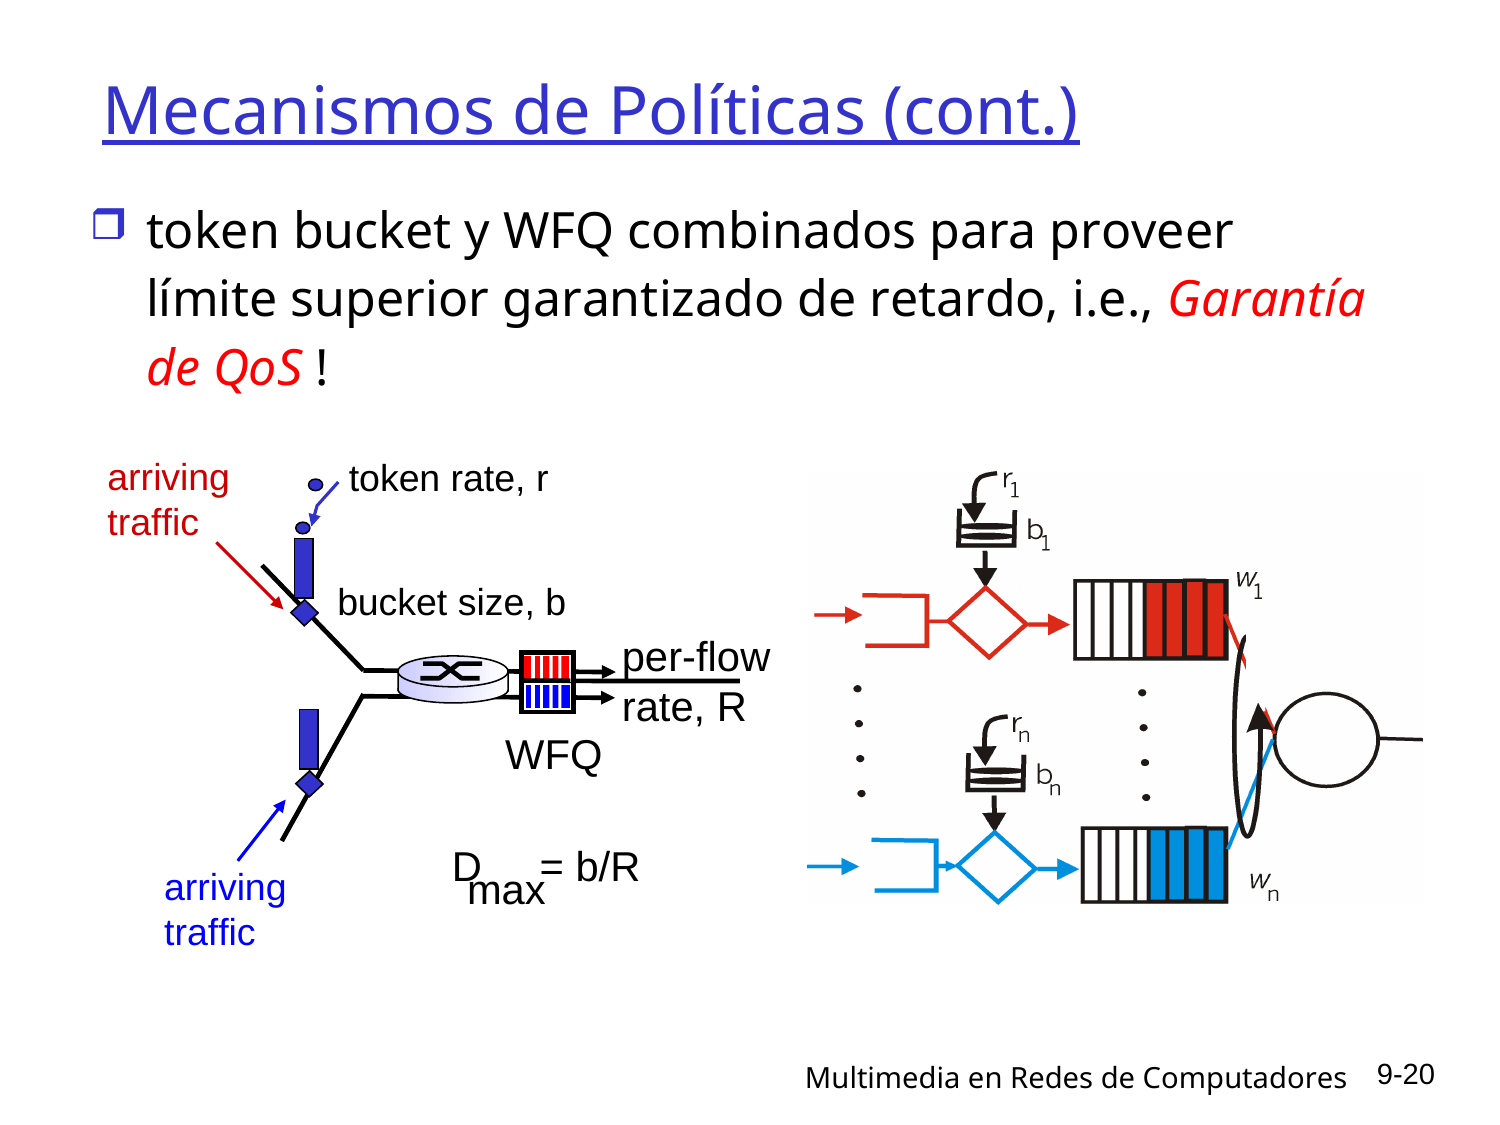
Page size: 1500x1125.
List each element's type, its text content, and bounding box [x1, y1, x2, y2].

title Mecanismos de Políticas (cont.) [87, 37, 1363, 181]
text_box [299, 709, 318, 769]
text_box [562, 655, 571, 678]
text_box [553, 655, 558, 678]
text_box [295, 522, 310, 534]
text_box [294, 538, 313, 598]
text_box [553, 683, 558, 710]
text_box [290, 599, 319, 626]
list token bucket y WFQ combinados para proveer límite superior garantizado de retardo, i.e., Garantía de QoS ! [75, 187, 1391, 513]
text_box [535, 683, 540, 710]
text_box [543, 655, 549, 678]
text_box [524, 655, 531, 678]
text_box [398, 655, 508, 703]
text_box [543, 683, 549, 710]
text_box token rate, r [333, 446, 564, 507]
text_box bucket size, b [322, 570, 582, 631]
text_box per-flow rate, R [607, 622, 786, 738]
text_box [295, 770, 324, 797]
picture [807, 471, 1423, 905]
text_box WFQ [490, 720, 629, 786]
text_box arriving traffic [149, 855, 302, 961]
text_box D = b/R [436, 832, 656, 898]
text_box arriving traffic [92, 445, 245, 551]
text_box [562, 684, 571, 710]
text_box [535, 655, 540, 678]
text_box max [452, 855, 562, 921]
text_box [308, 479, 323, 491]
text_box [524, 683, 531, 710]
